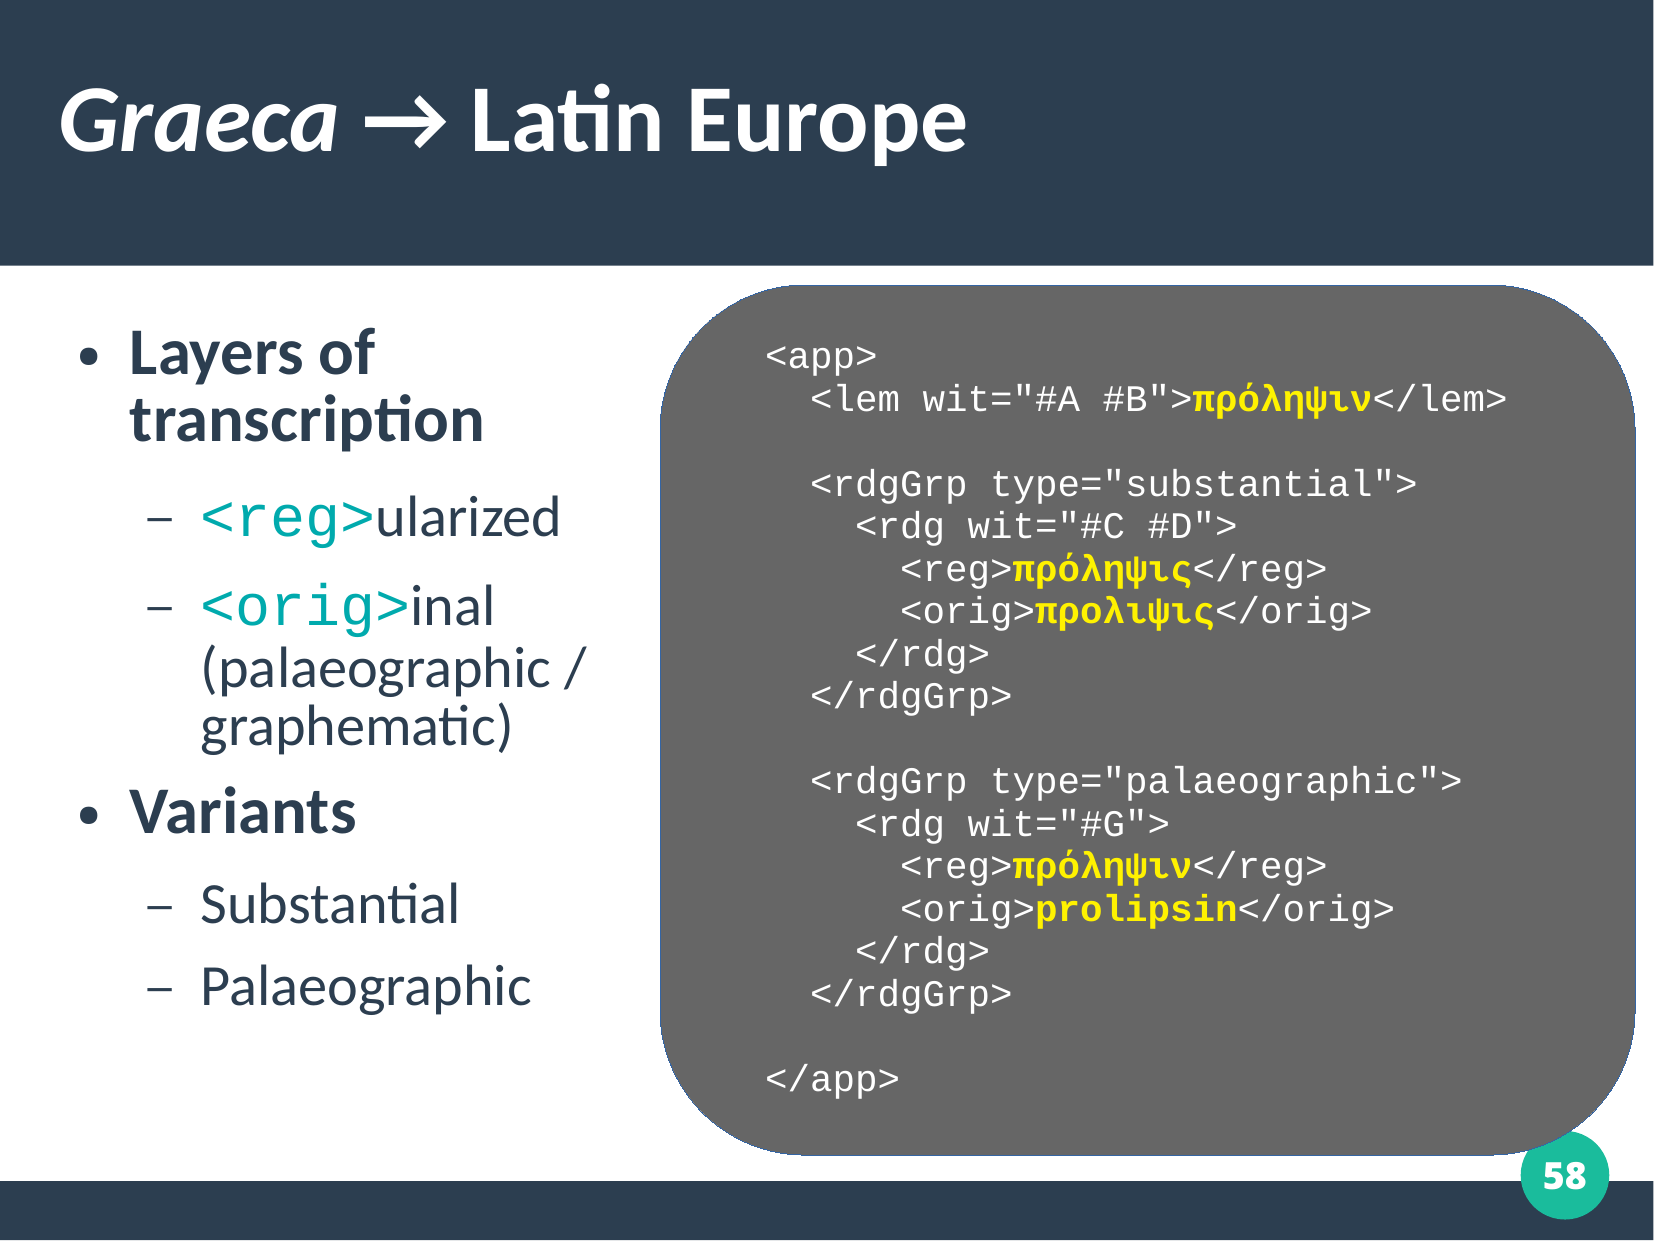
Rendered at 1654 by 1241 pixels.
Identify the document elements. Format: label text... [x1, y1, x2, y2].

list Layers of transcription <reg>ularized <orig>inal (palaeographic / graphematic) Variants Substantial Palaeographic [59, 324, 646, 1152]
title Graeca → Latin Europe [59, 49, 1595, 207]
text_box <app> <lem wit="#A #B">πρόληψιν</lem> <rdgGrp type="substantial"> <rdg wit="#C #D"> <reg>πρόληψις</reg> <orig>προλιψις</orig> </rdg> </rdgGrp> <rdgGrp type="palaeographic"> <rdg wit="#G"> <reg>πρόληψιν</reg> <orig>prolipsin</orig> </rdg> </rdgGrp> </app> [660, 285, 1636, 1156]
